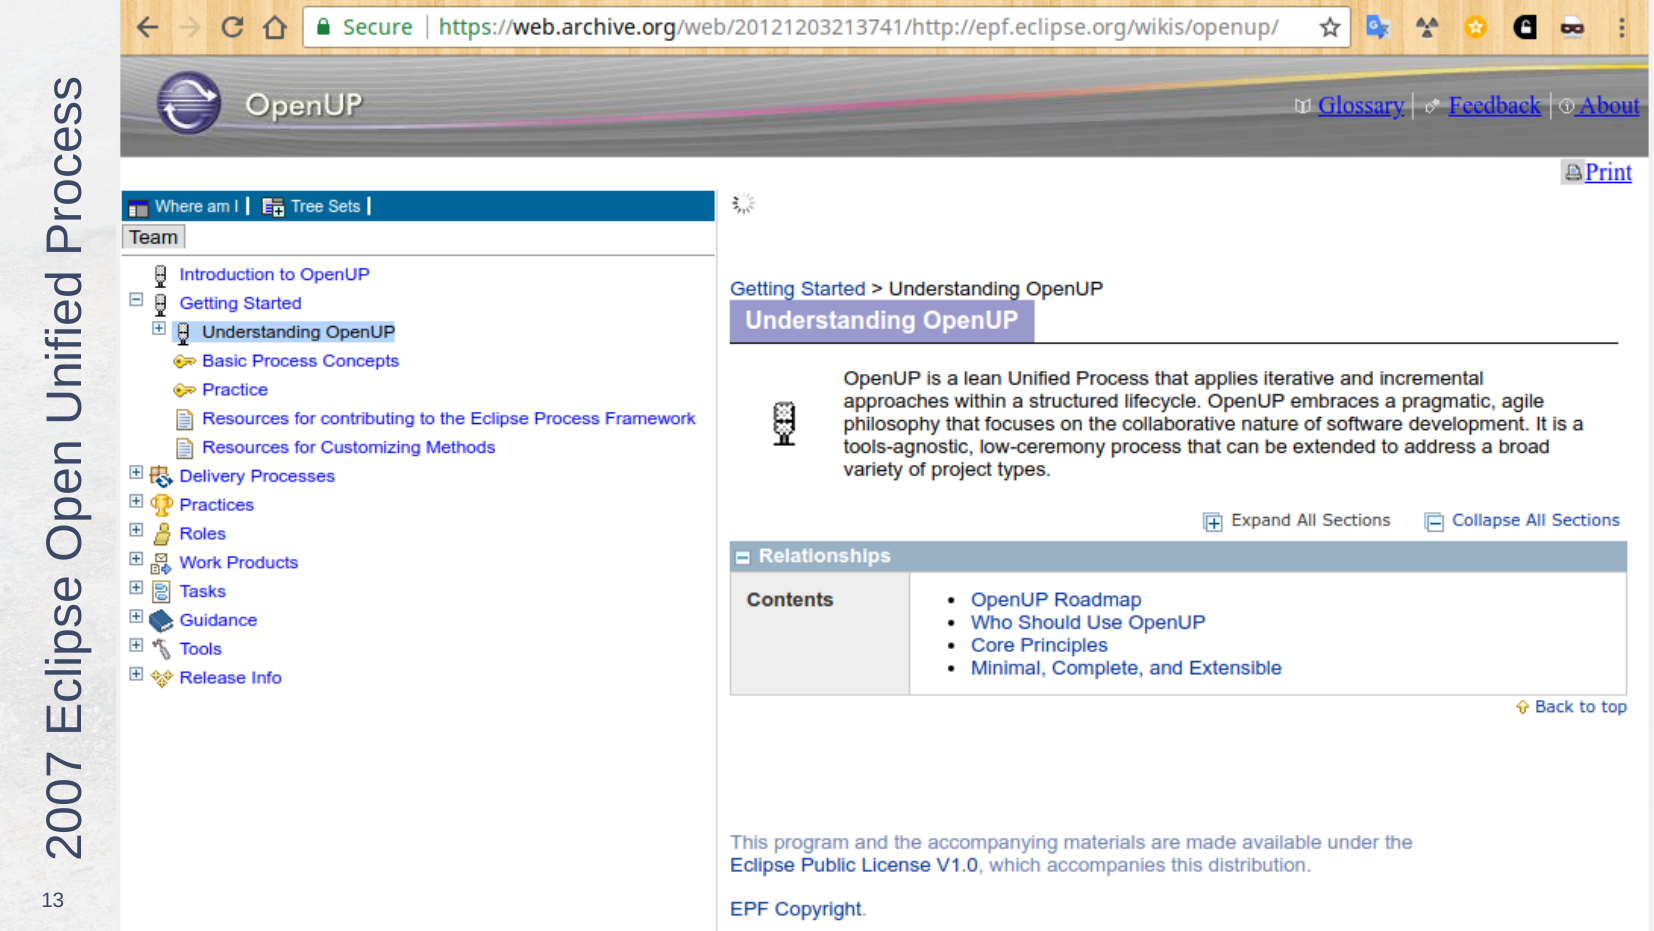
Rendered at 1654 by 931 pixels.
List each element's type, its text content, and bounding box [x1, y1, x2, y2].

title 2007 Eclipse Open Unified Process [35, 52, 116, 862]
picture [0, 0, 1654, 931]
